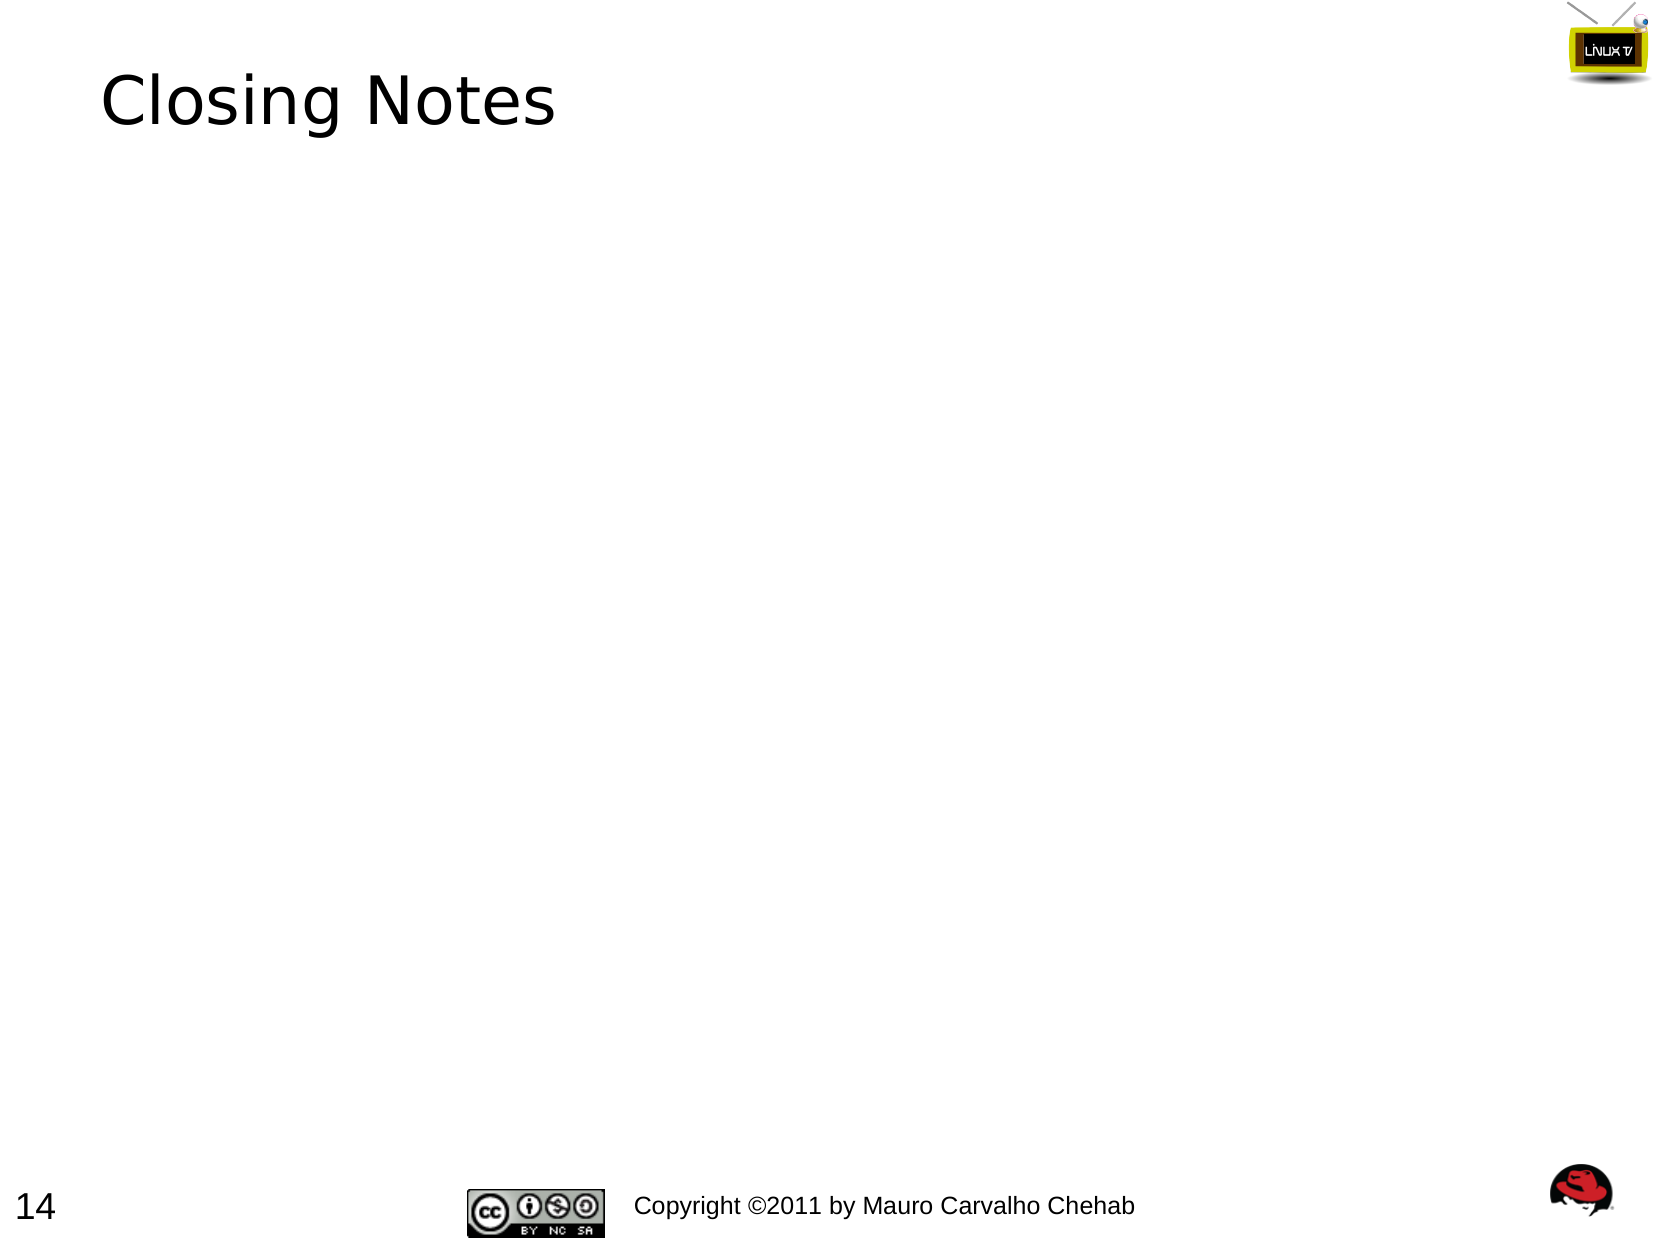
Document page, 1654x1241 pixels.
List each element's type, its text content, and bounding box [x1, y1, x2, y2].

picture [1549, 1162, 1619, 1224]
title Closing Notes [100, 45, 1506, 157]
picture [1564, 0, 1654, 89]
picture [467, 1189, 605, 1238]
